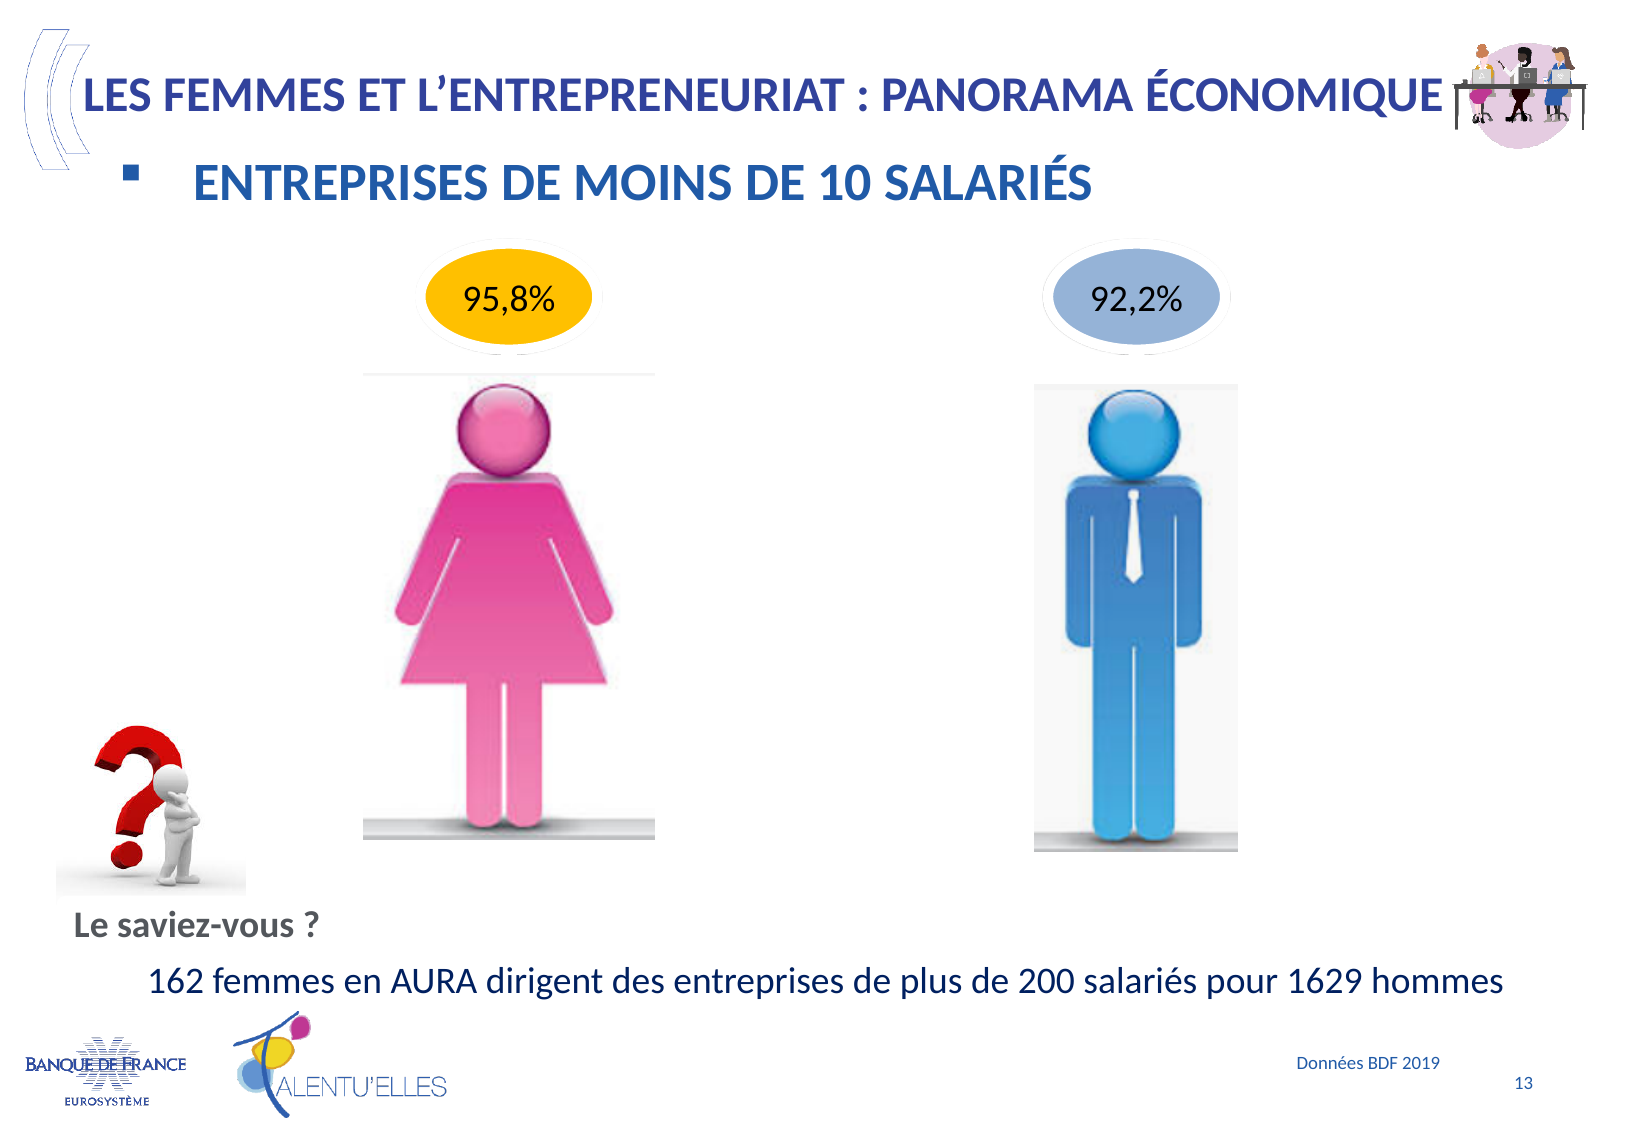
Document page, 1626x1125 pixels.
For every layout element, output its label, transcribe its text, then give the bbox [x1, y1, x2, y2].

picture [233, 1011, 447, 1118]
text_box 162 femmes en AURA dirigent des entreprises de plus de 200 salariés pour 1629 hommes [99, 949, 1553, 1009]
text_box Le saviez-vous ? [56, 895, 341, 950]
text_box Données BDF 2019 [1147, 1043, 1455, 1083]
picture [1439, 17, 1602, 195]
text_box 95,8% [420, 243, 598, 350]
slide_number <numéro> [1452, 1062, 1549, 1123]
text_box Entreprises de moins de 10 salariés [103, 139, 1344, 220]
title Les Femmes et l’entrepreneuriat : panorama économique [68, 0, 1531, 186]
picture [1034, 384, 1238, 852]
picture [25, 1035, 186, 1106]
text_box 92,2% [1047, 243, 1226, 350]
picture [56, 715, 246, 902]
picture [0, 0, 103, 208]
picture [363, 373, 655, 840]
